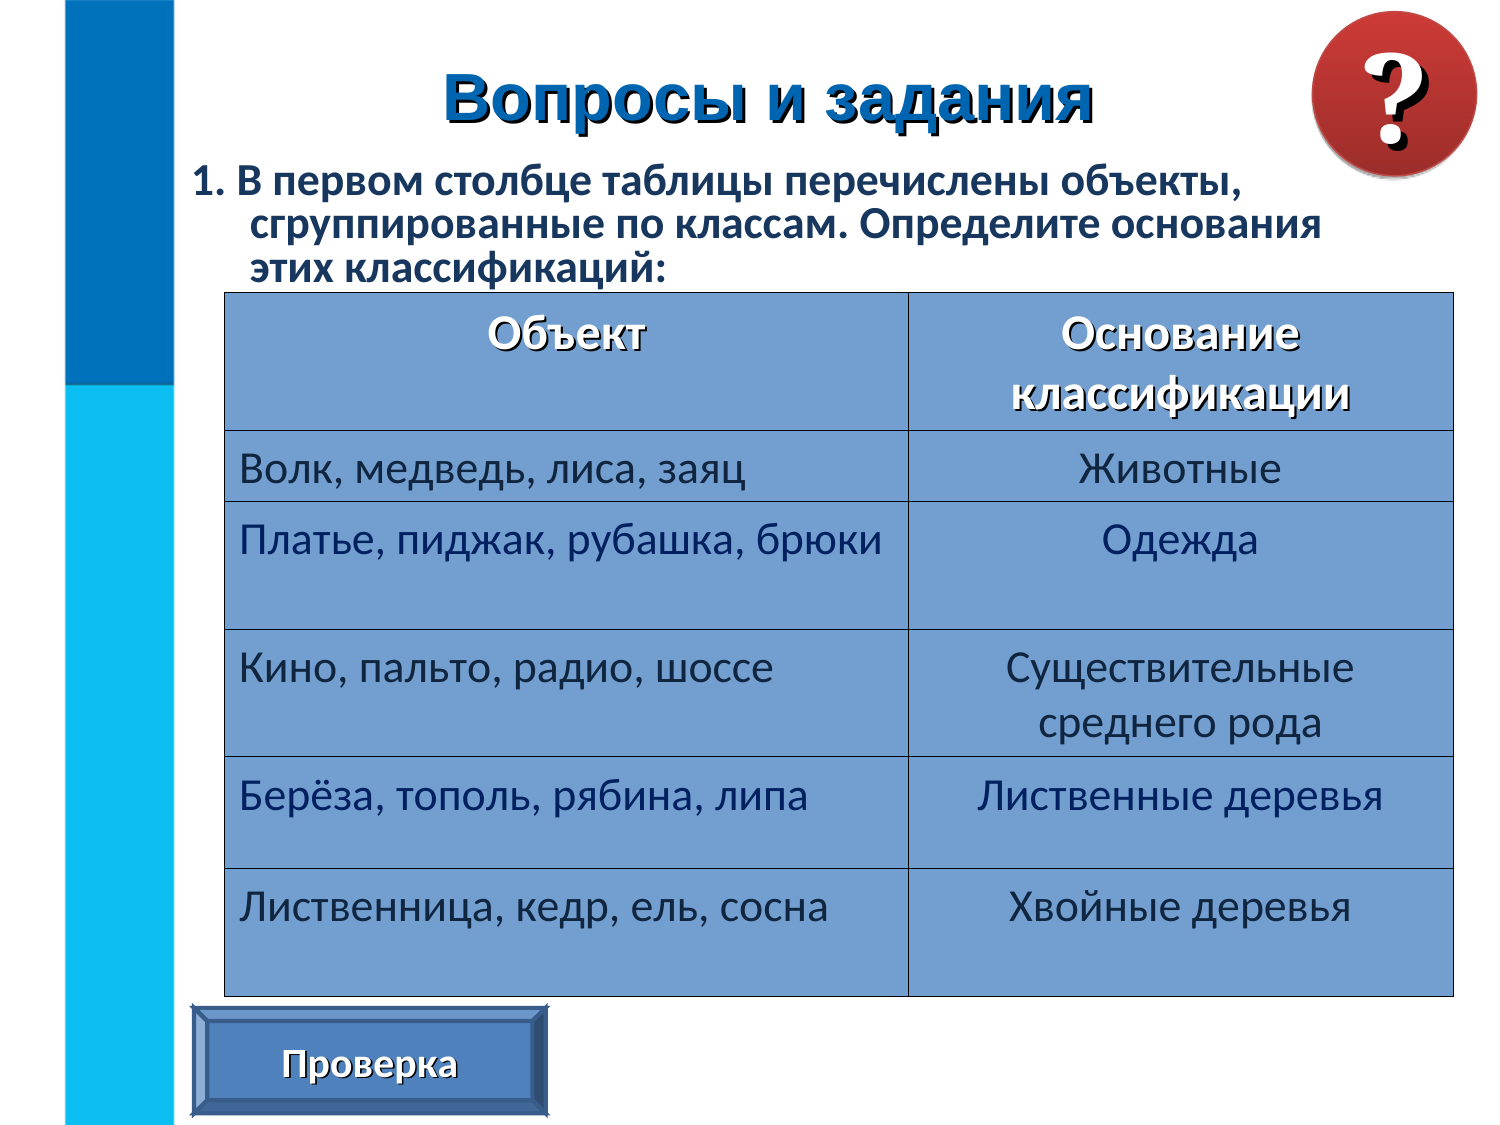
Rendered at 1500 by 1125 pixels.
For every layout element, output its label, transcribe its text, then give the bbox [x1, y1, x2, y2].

table_cell Платье, пиджак, рубашка, брюки [225, 502, 908, 629]
table_cell Лиственные деревья [909, 757, 1453, 868]
table_cell Существительные среднего рода [909, 630, 1453, 756]
table_header Основание классификации [909, 293, 1453, 430]
list 1. В первом столбце таблицы перечислены объекты, сгруппированные по классам. Определите основания этих классификаций: [175, 188, 1425, 376]
table_cell Волк, медведь, лиса, заяц [225, 431, 908, 501]
table_cell Лиственница, кедр, ель, сосна [225, 869, 908, 996]
text_box Вопросы и задания [93, 0, 1444, 188]
table_cell Одежда [909, 502, 1453, 629]
table_cell Животные [909, 431, 1453, 501]
table_cell Кино, пальто, радио, шоссе [225, 630, 908, 756]
table_header Объект [225, 293, 908, 430]
text_box ? [1312, 11, 1477, 176]
text_box Проверка [208, 1022, 532, 1100]
table_cell Хвойные деревья [909, 869, 1453, 996]
table_cell Берёза, тополь, рябина, липа [225, 757, 908, 868]
picture [0, 0, 1500, 1125]
